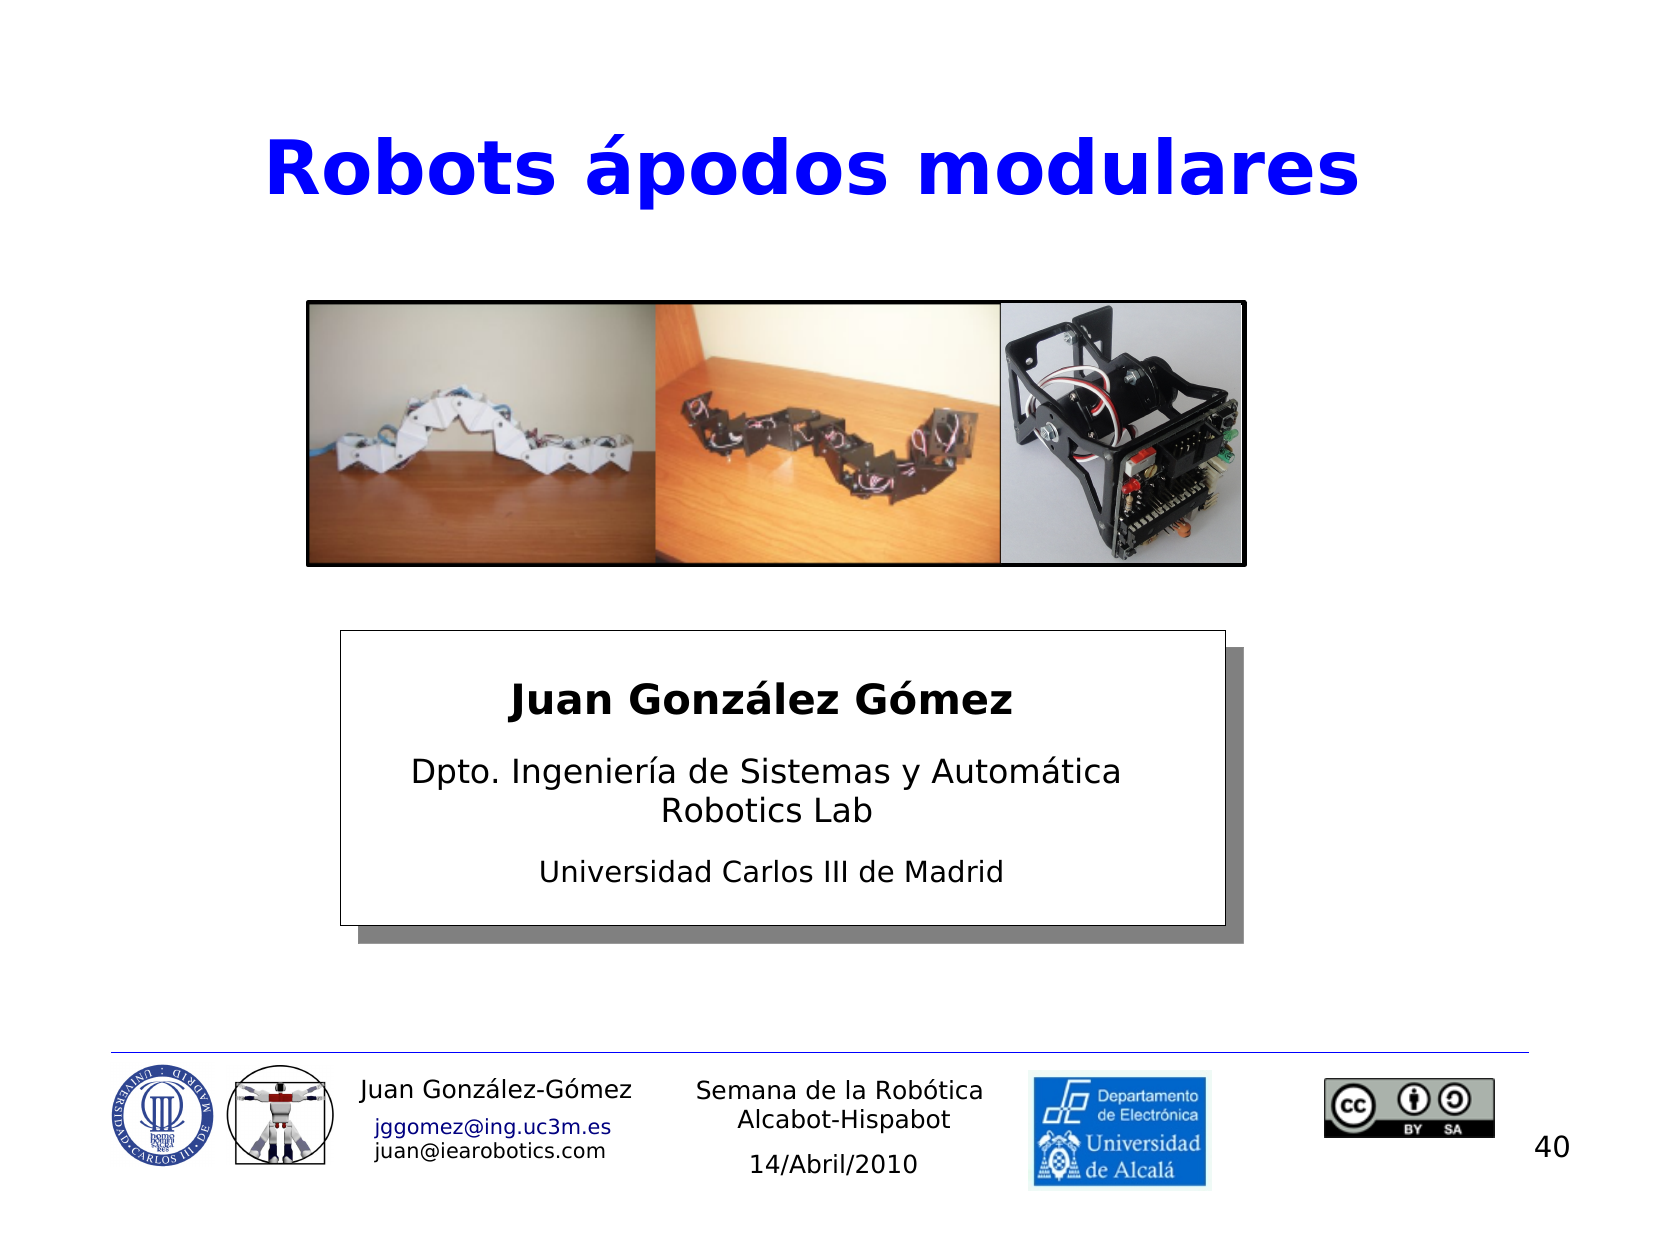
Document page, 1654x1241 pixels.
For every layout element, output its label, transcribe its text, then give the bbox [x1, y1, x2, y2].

text_box Semana de la Robótica Alcabot-Hispabot [681, 1068, 1000, 1143]
text_box Dpto. Ingeniería de Sistemas y Automática Robotics Lab [395, 745, 1139, 838]
text_box Robots ápodos modulares [248, 117, 1377, 220]
text_box Universidad Carlos III de Madrid [524, 847, 1021, 901]
text_box Juan González Gómez [495, 668, 1029, 735]
text_box jggomez@ing.uc3m.es juan@iearobotics.com [359, 1107, 627, 1172]
picture [1324, 1078, 1495, 1138]
picture [308, 303, 1241, 565]
text_box Juan González-Gómez [345, 1067, 648, 1113]
picture [110, 1062, 215, 1167]
picture [1028, 1070, 1212, 1191]
picture [226, 1065, 334, 1165]
text_box 14/Abril/2010 [726, 1142, 934, 1187]
text_box [340, 630, 1226, 926]
